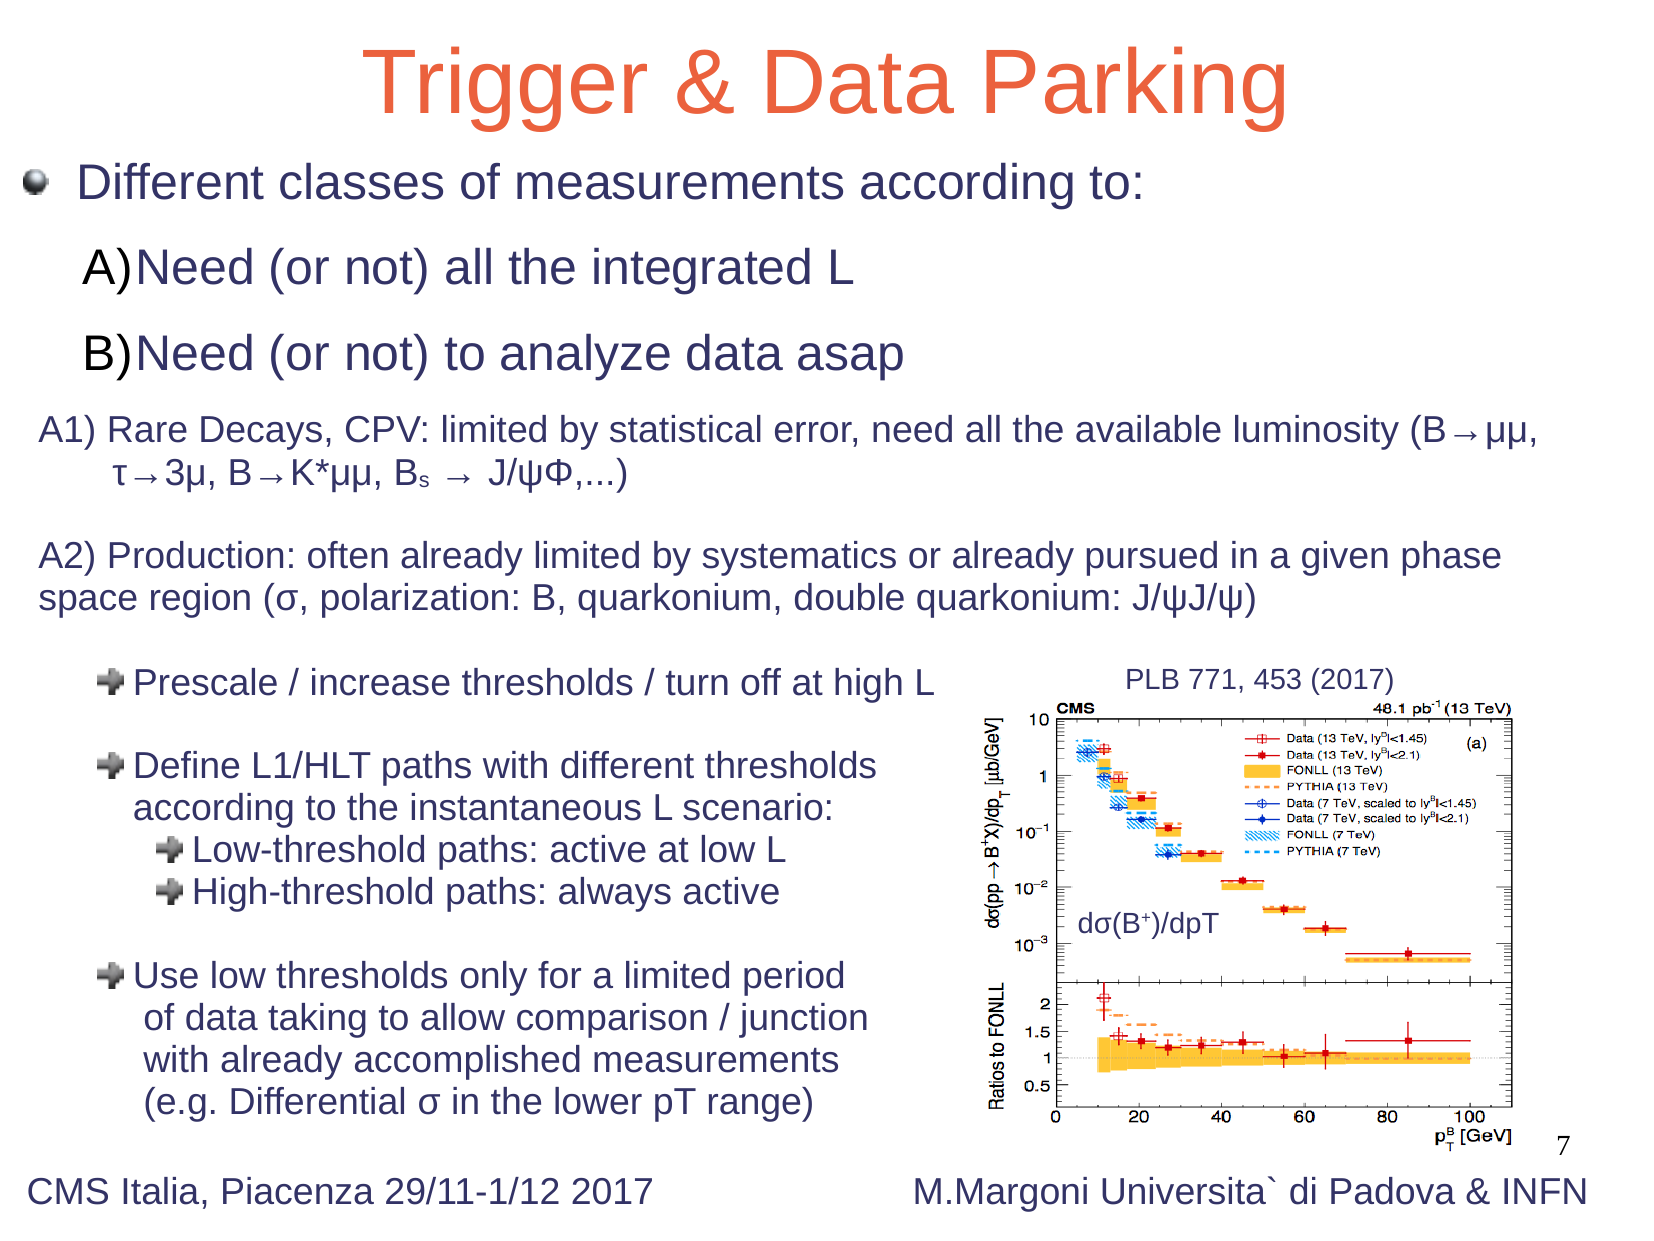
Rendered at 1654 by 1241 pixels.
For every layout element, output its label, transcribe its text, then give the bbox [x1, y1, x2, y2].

text_box PLB 771, 453 (2017) [1110, 655, 1583, 704]
picture [956, 684, 1554, 1157]
text_box dσ(B+)/dpT [1062, 891, 1276, 951]
list Different classes of measurements according to: Need (or not) all the integrated L Need (or not) to analyze data asap [23, 154, 1619, 381]
title Trigger & Data Parking [82, 0, 1571, 154]
text_box A1) Rare Decays, CPV: limited by statistical error, need all the available luminosity (B→μμ, τ→3μ, B→K*μμ, Bs → J/ψΦ,...) A2) Production: often already limited by systematics or already pursued in a given phase space region (σ, polarization: B, quarkonium, double quarkonium: J/ψJ/ψ) Prescale / increase thresholds / turn off at high L Define L1/HLT paths with different thresholds according to the instantaneous L scenario: Low-threshold paths: active at low L High-threshold paths: always active Use low thresholds only for a limited period of data taking to allow comparison / junction with already accomplished measurements (e.g. Differential σ in the lower pT range) [23, 401, 1619, 1143]
text_box CMS Italia, Piacenza 29/11-1/12 2017 M.Margoni Universita` di Padova & INFN [11, 1163, 1642, 1221]
